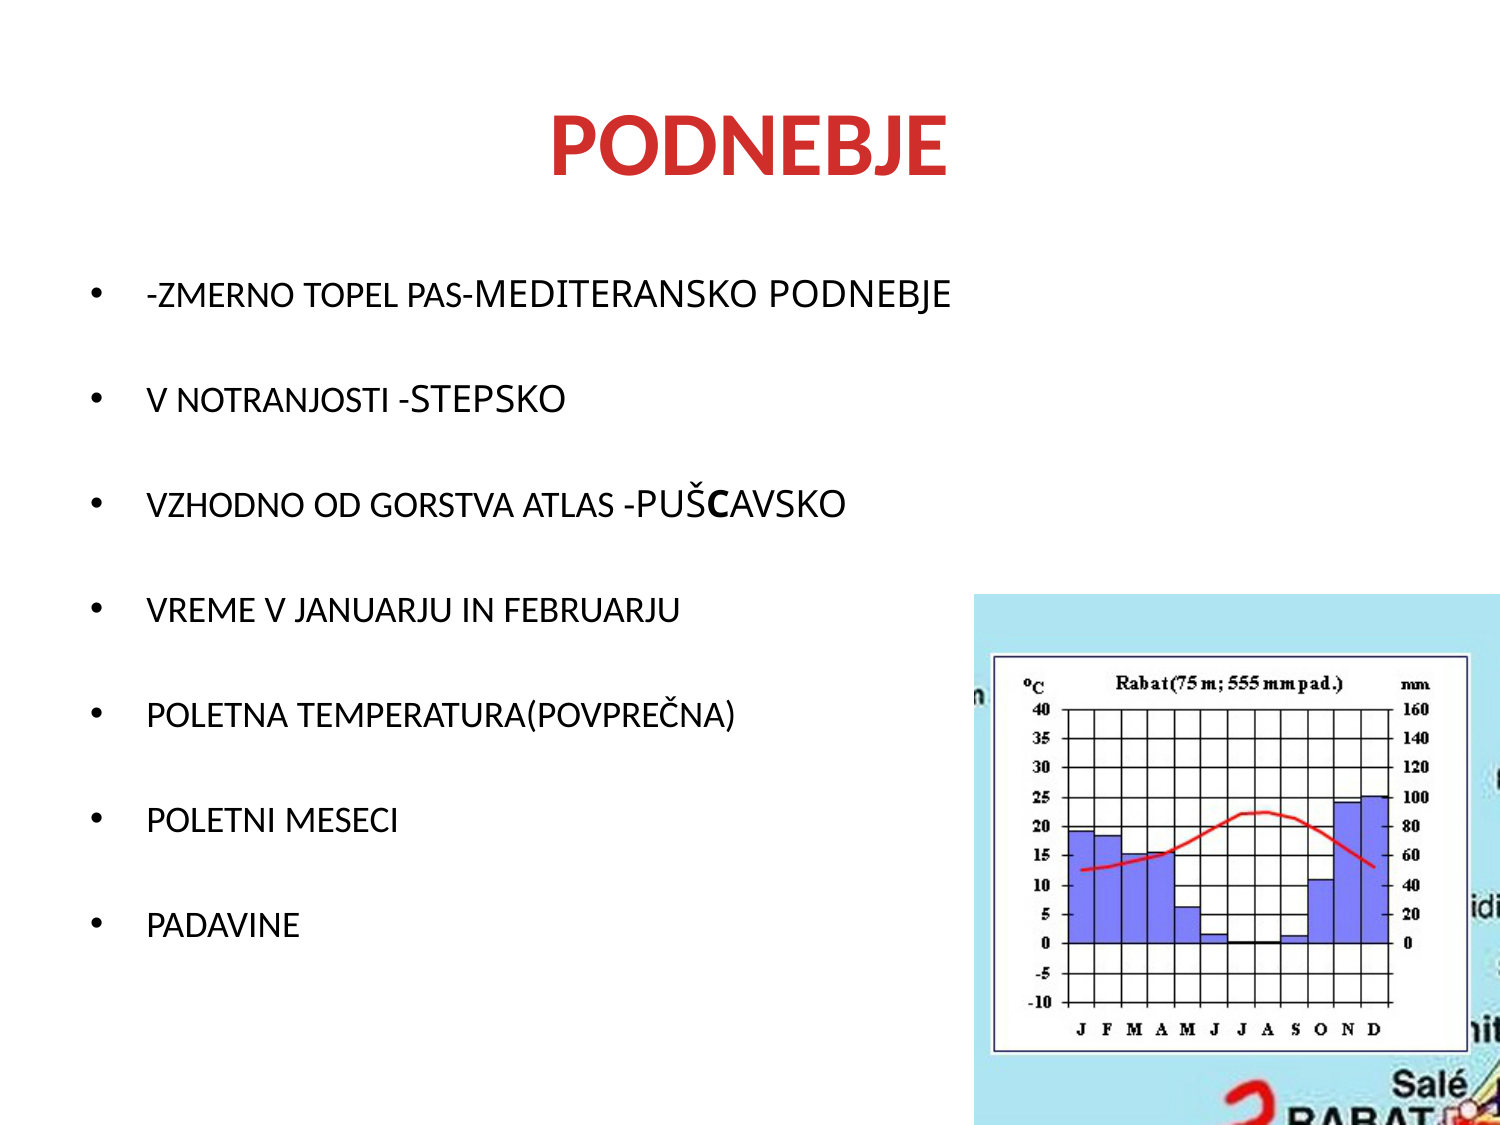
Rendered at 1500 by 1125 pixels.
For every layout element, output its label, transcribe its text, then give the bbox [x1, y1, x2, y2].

title PODNEBJE [75, 45, 1425, 233]
list -ZMERNO TOPEL PAS-MEDITERANSKO PODNEBJE V NOTRANJOSTI -STEPSKO VZHODNO OD GORSTVA ATLAS -PUŠCAVSKO VREME V JANUARJU IN FEBRUARJU POLETNA TEMPERATURA(POVPREČNA) POLETNI MESECI PADAVINE [75, 262, 1425, 1005]
picture [974, 594, 1500, 1125]
